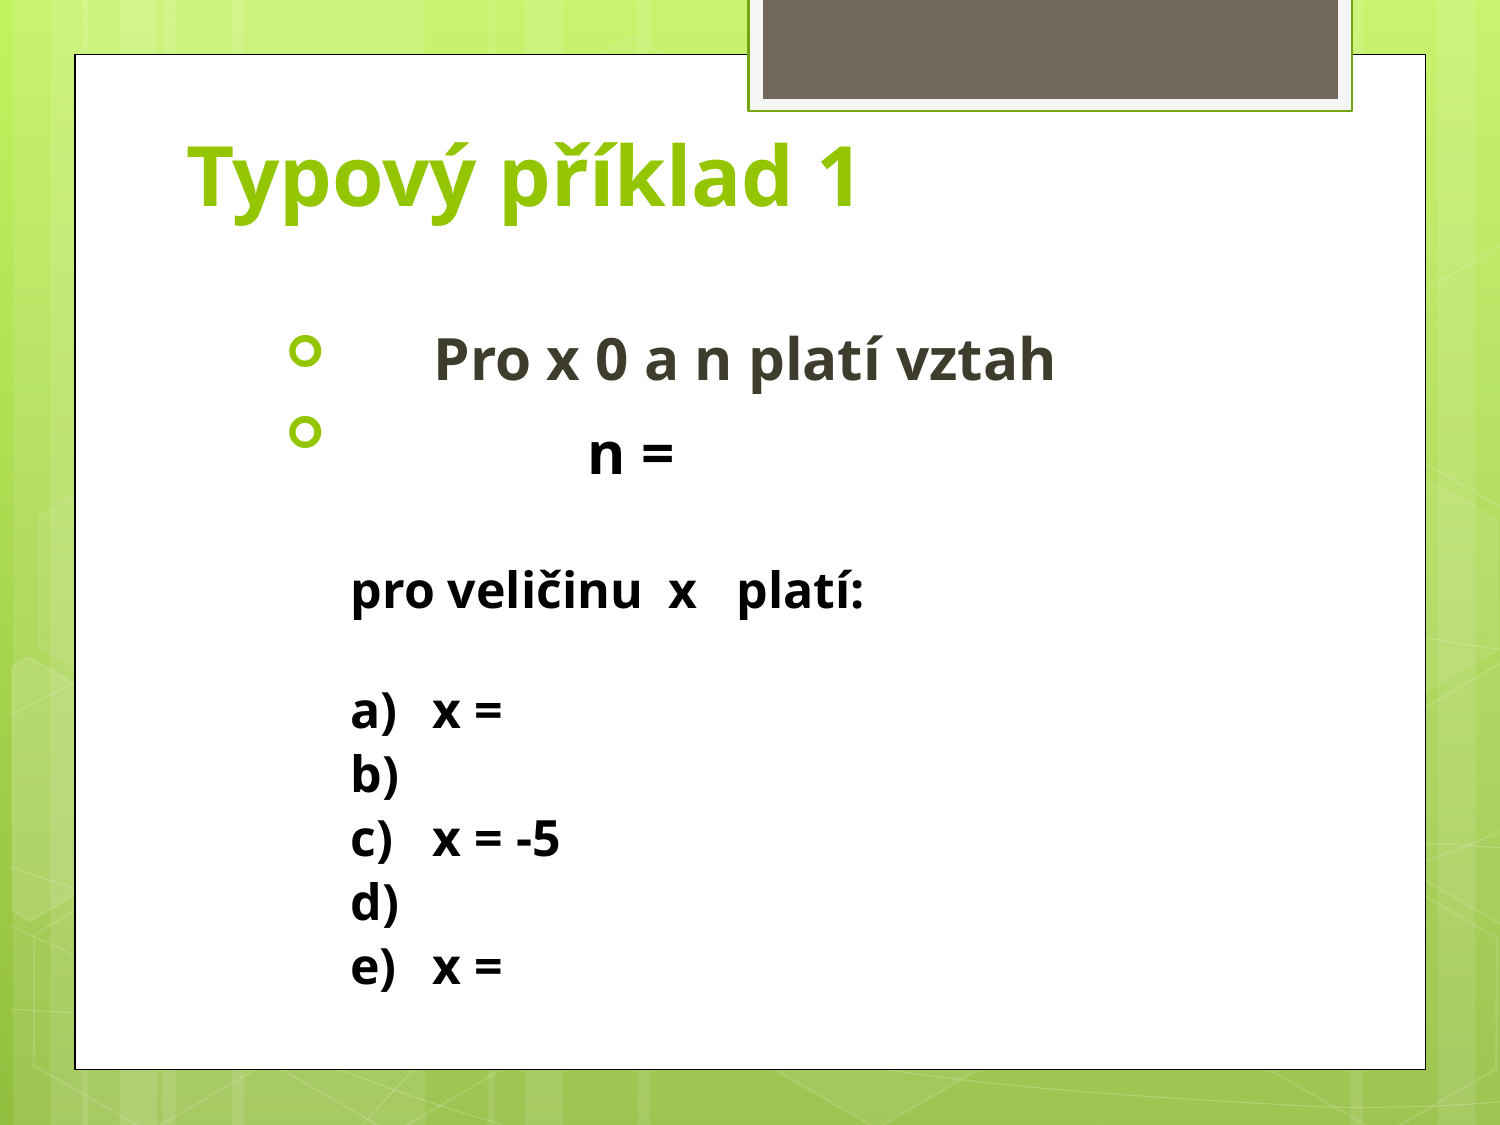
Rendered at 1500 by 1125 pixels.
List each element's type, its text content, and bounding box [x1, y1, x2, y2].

text_box n = [572, 408, 999, 519]
text_box pro veličinu x platí: x = x = -5 x = [335, 550, 997, 1074]
title Typový příklad 1 [171, 42, 1415, 231]
list Pro x 0 a n platí vztah [64, 314, 1415, 433]
